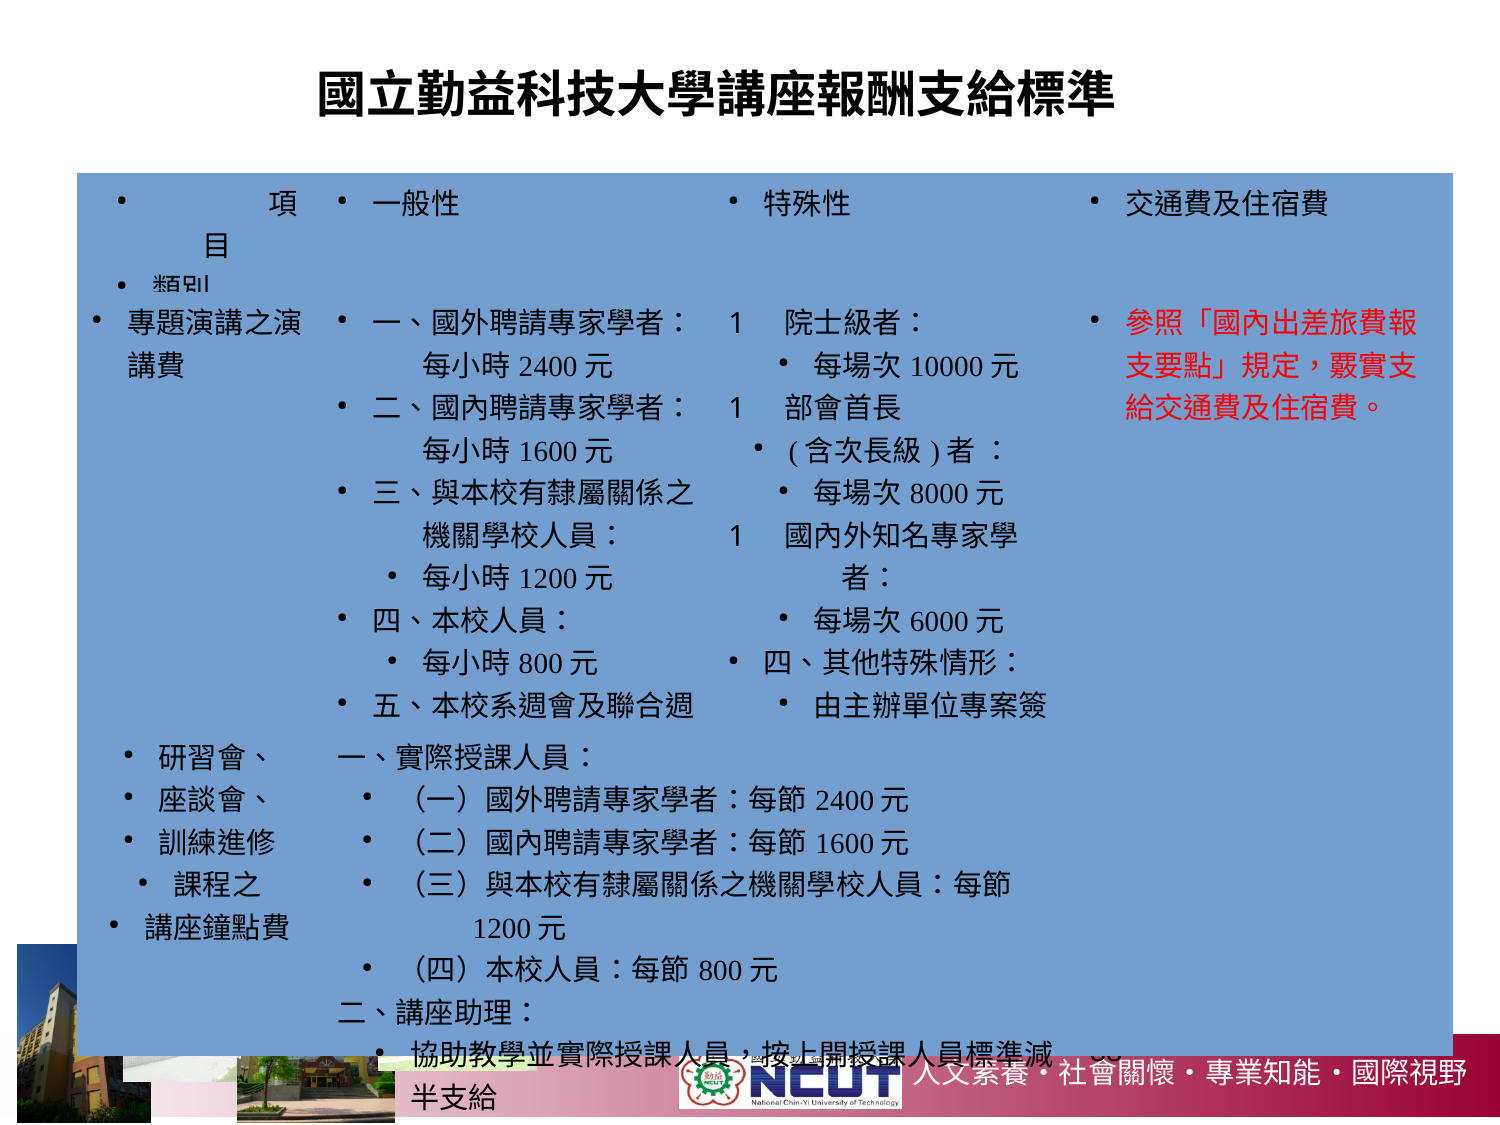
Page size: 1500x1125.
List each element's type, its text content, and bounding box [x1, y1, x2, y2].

table_header 一般性 [322, 173, 714, 292]
table_header 特殊性 [714, 173, 1075, 292]
table_cell 研習會、 座談會、 訓練進修 課程之 講座鐘點費 [77, 727, 322, 1056]
text_box [1074, 1056, 1426, 1103]
table_cell 參照「國內出差旅費報支要點」規定，覈實支給交通費及住宿費。 [1075, 292, 1453, 1056]
table_cell 專題演講之演講費 [77, 292, 322, 727]
table_cell 一、實際授課人員： （一）國外聘請專家學者：每節2400元 （二）國內聘請專家學者：每節1600元 （三）與本校有隸屬關係之機關學校人員：每節1200元 （四）本校人員：每節800元 二、講座助理： 協助教學並實際授課人員，按上開授課人員標準減半支給 [322, 727, 1075, 1056]
table_header 交通費及住宿費 [1075, 173, 1453, 292]
table_cell 院士級者： 每場次10000元 部會首長 (含次長級)者 ： 每場次8000元 國內外知名專家學者： 每場次6000元 四、其他特殊情形： 由主辦單位專案簽核 [714, 292, 1075, 727]
table_header 項目 類別 [77, 173, 322, 292]
text_box 國立勤益科技大學講座報酬支給標準 [301, 55, 1174, 130]
table_cell 一、國外聘請專家學者：每小時2400元 二、國內聘請專家學者：每小時1600元 三、與本校有隸屬關係之機關學校人員： 每小時1200元 四、本校人員： 每小時800元 五、本校系週會及聯合週會各場次演講，比照上開標準支給 [322, 292, 714, 727]
